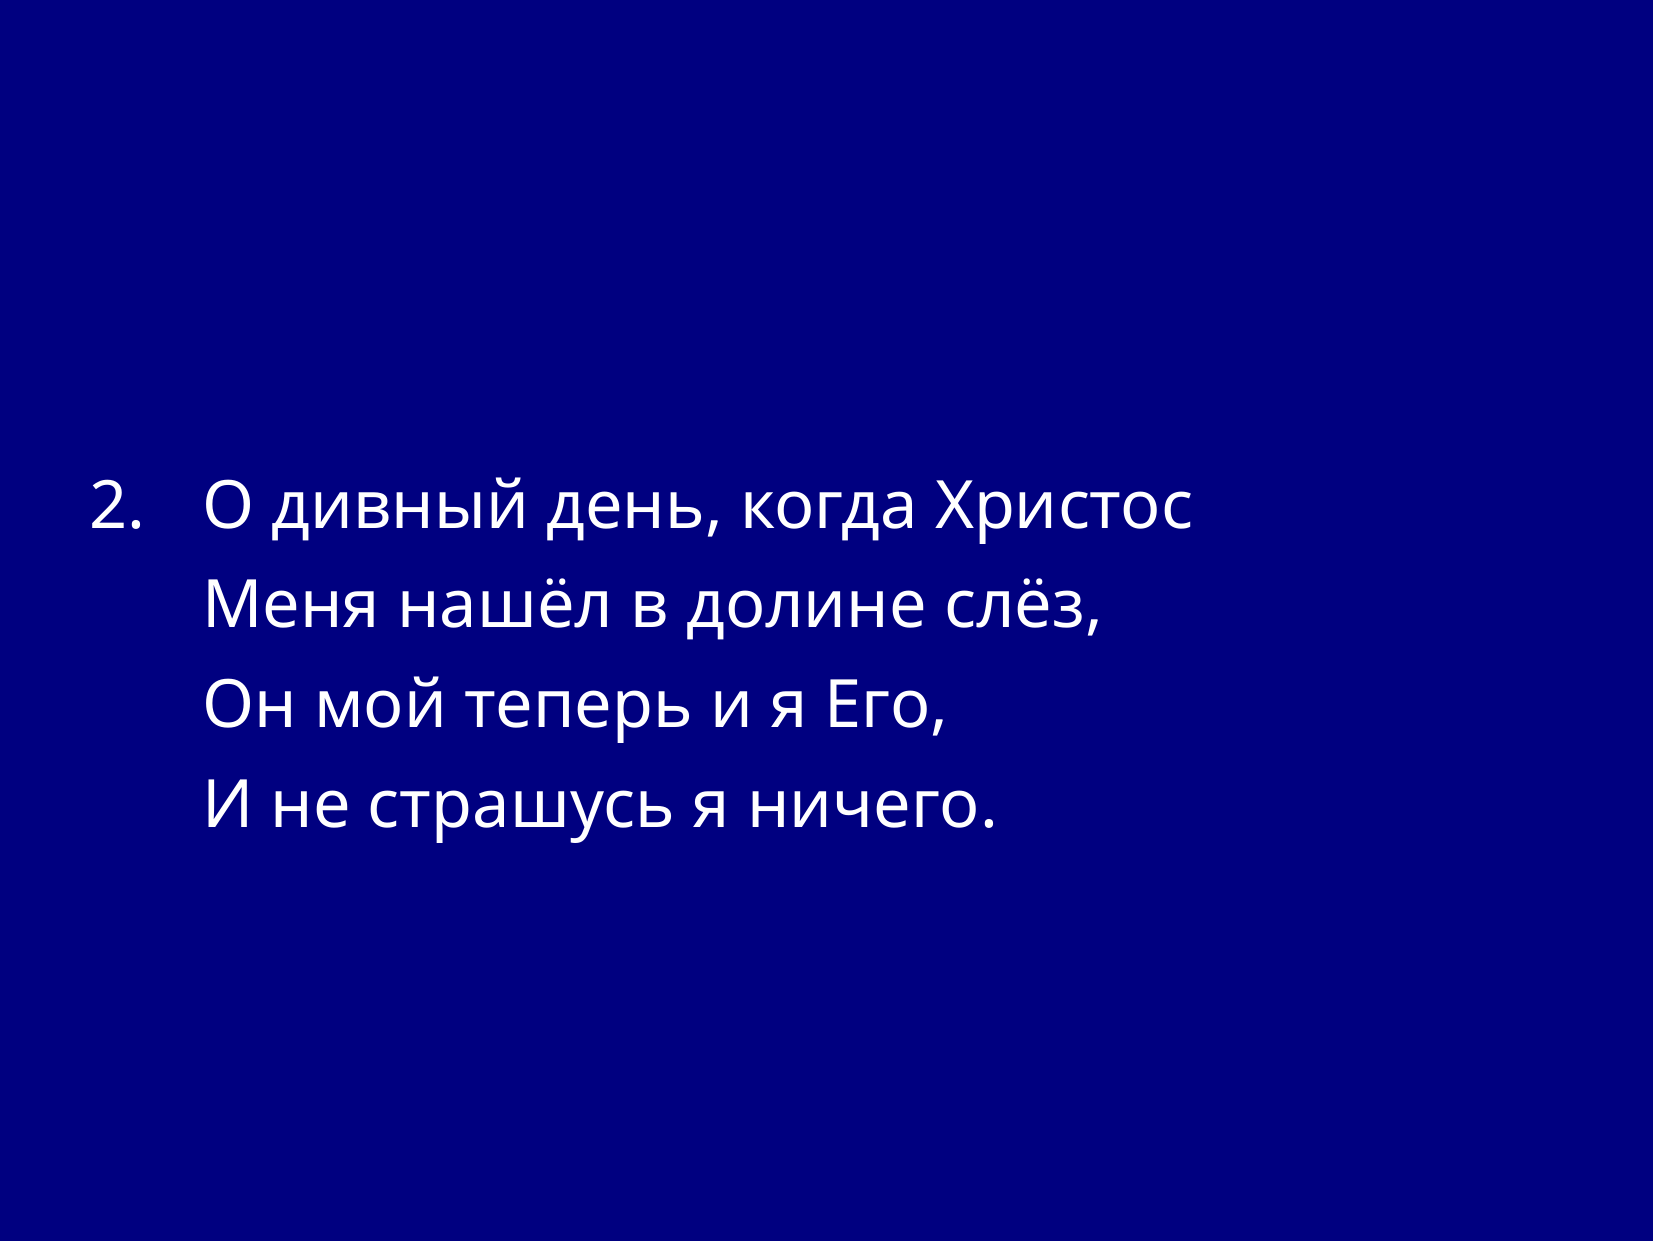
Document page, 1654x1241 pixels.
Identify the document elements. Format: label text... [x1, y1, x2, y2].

text_box 2. О дивный день, когда Христос Меня нашёл в долине слёз, Он мой теперь и я Его, И не страшусь я ничего. [75, 150, 1576, 1163]
